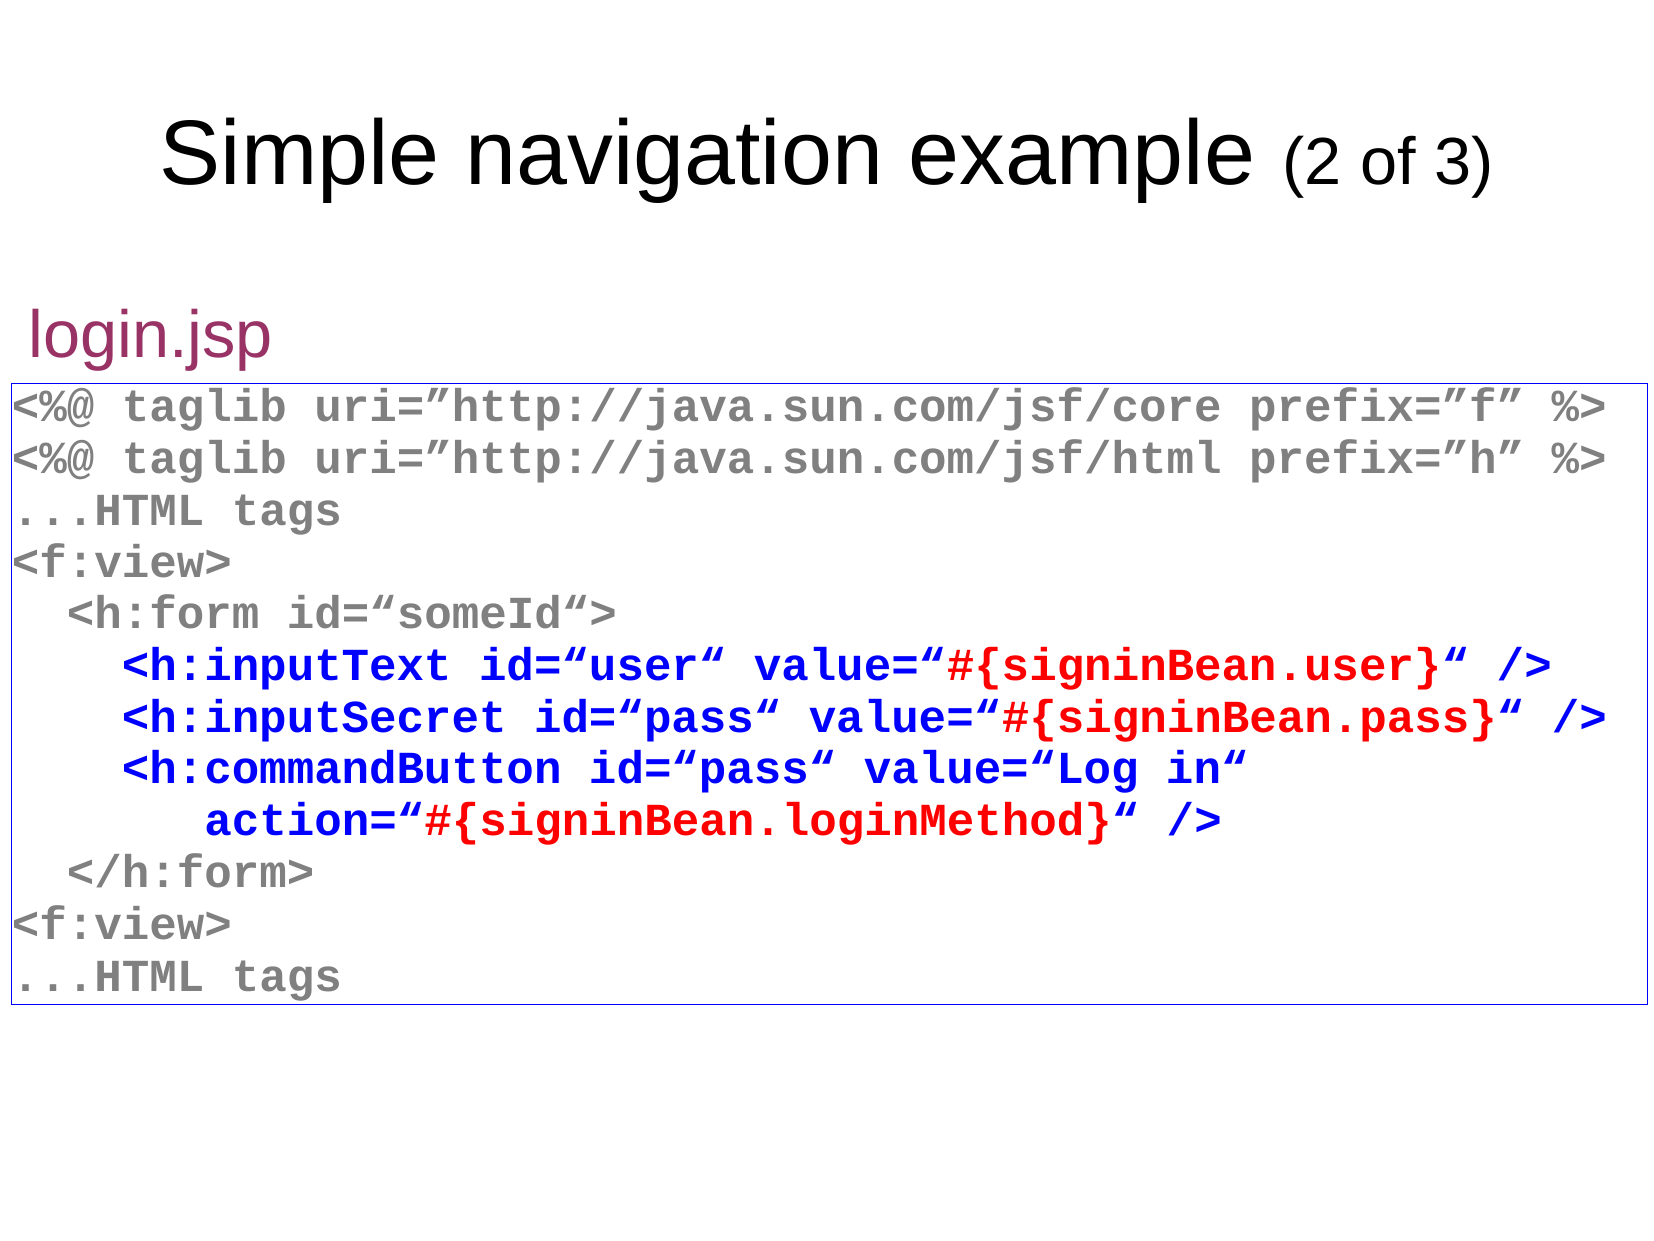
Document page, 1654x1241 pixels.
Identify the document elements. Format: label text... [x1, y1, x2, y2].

list <%@ taglib uri=”http://java.sun.com/jsf/core prefix=”f” %> <%@ taglib uri=”http://java.sun.com/jsf/html prefix=”h” %> ...HTML tags <f:view> <h:form id=“someId“> <h:inputText id=“user“ value=“#{signinBean.user}“ /> <h:inputSecret id=“pass“ value=“#{signinBean.pass}“ /> <h:commandButton id=“pass“ value=“Log in“ action=“#{signinBean.loginMethod}“ /> </h:form> <f:view> ...HTML tags [11, 383, 1648, 1005]
title Simple navigation example (2 of 3) [82, 56, 1571, 250]
text_box login.jsp [11, 297, 975, 373]
